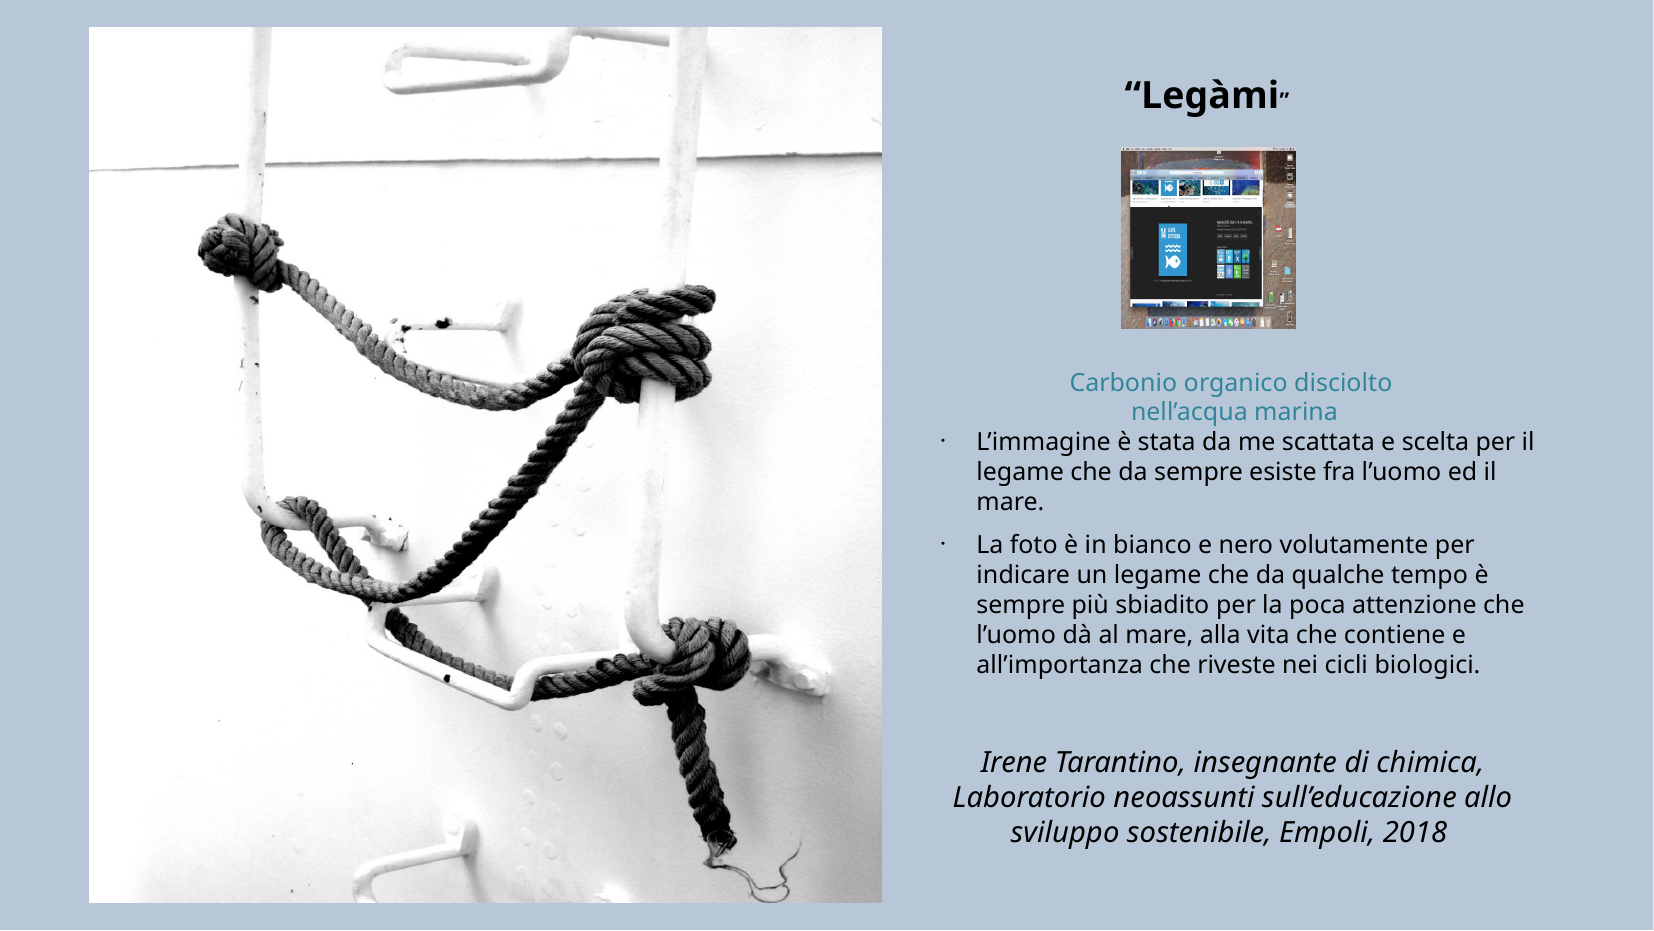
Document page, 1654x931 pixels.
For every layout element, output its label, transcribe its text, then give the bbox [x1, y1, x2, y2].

text_box Irene Tarantino, insegnante di chimica, Laboratorio neoassunti sull’educazione allo sviluppo sostenibile, Empoli, 2018 [921, 727, 1544, 825]
picture [89, 27, 882, 903]
text_box “Legàmi” [921, 55, 1493, 155]
text_box Carbonio organico disciolto nell’acqua marina L’immagine è stata da me scattata e scelta per il legame che da sempre esiste fra l’uomo ed il mare. La foto è in bianco e nero volutamente per indicare un legame che da qualche tempo è sempre più sbiadito per la poca attenzione che l’uomo dà al mare, alla vita che contiene e all’importanza che riveste nei cicli biologici. [905, 350, 1565, 465]
picture [1121, 155, 1296, 329]
